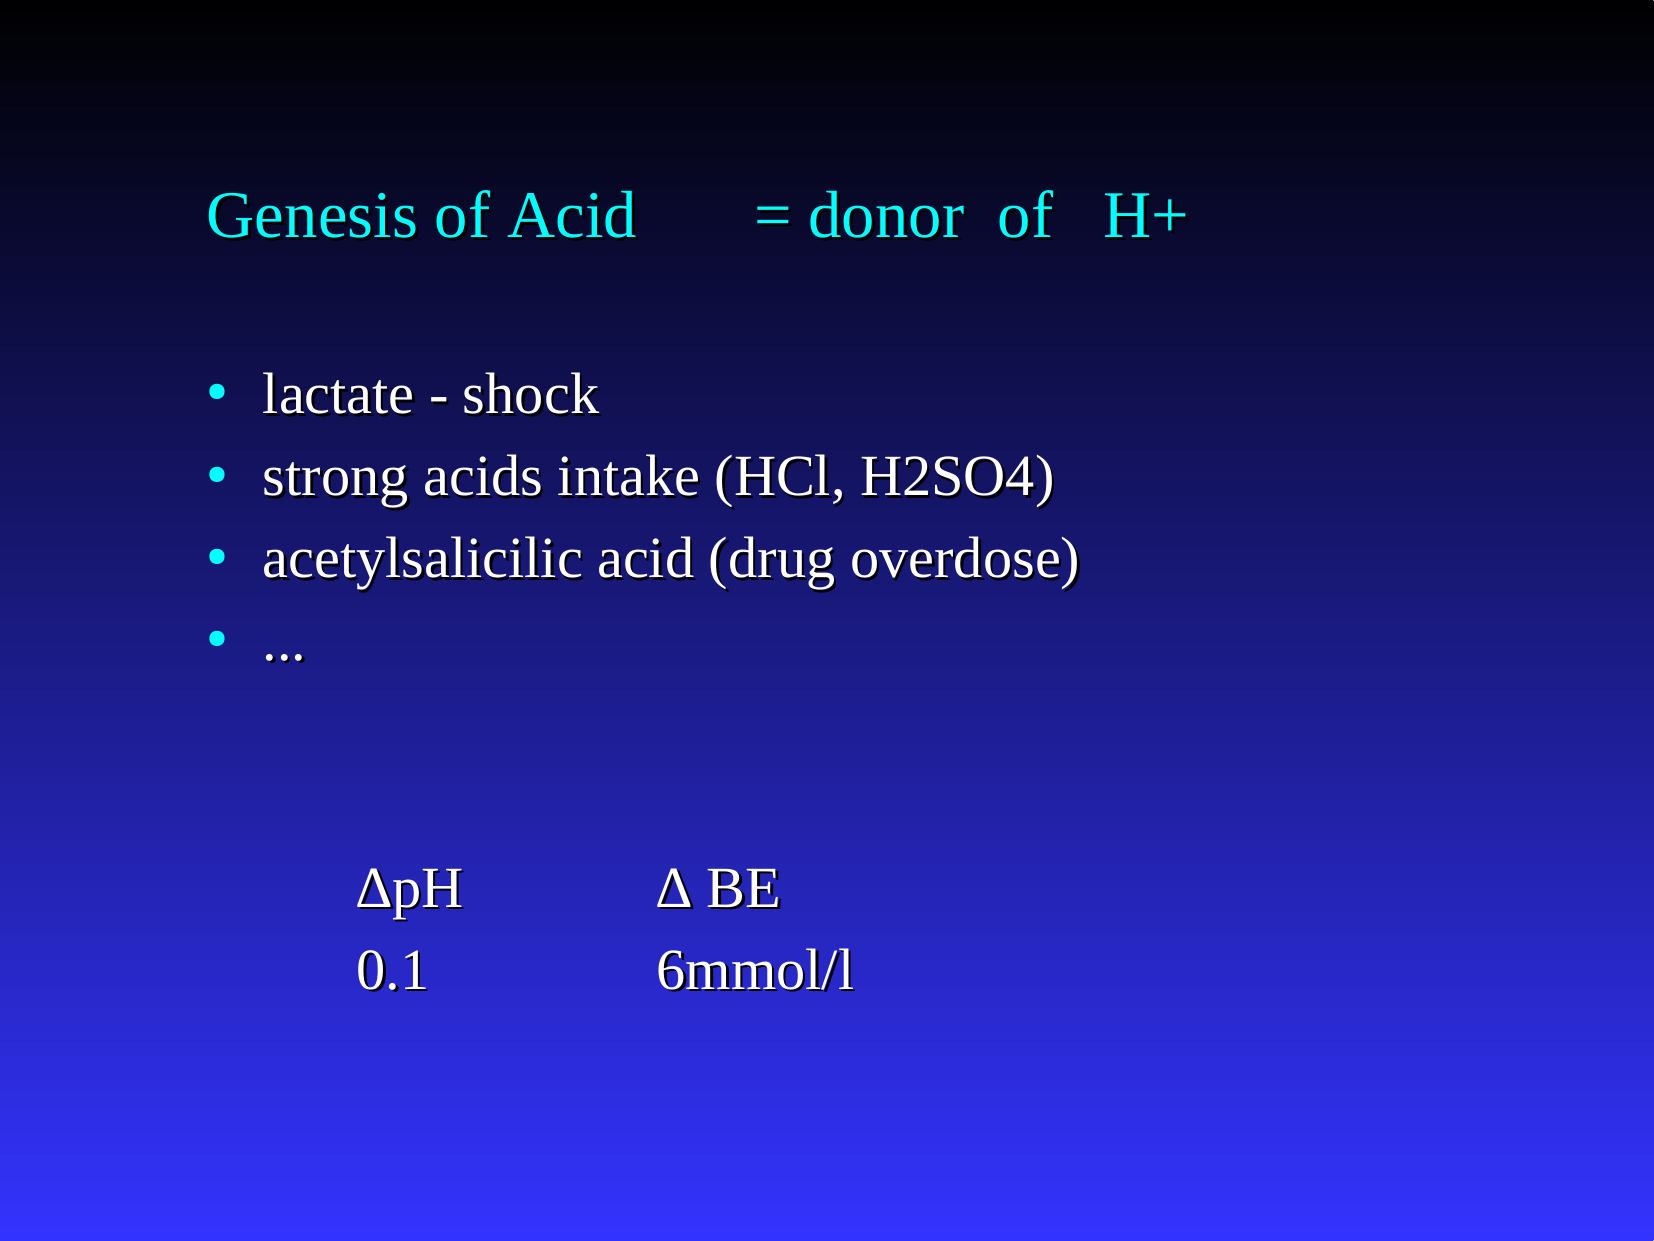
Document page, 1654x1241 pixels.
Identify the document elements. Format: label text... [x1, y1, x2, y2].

title Genesis of Acid = donor of H+ [206, 110, 1613, 317]
list lactate - shock strong acids intake (HCl, H2SO4) acetylsalicilic acid (drug overdose) ... ∆pH ∆ BE 0.1 6mmol/l [206, 358, 1613, 1103]
